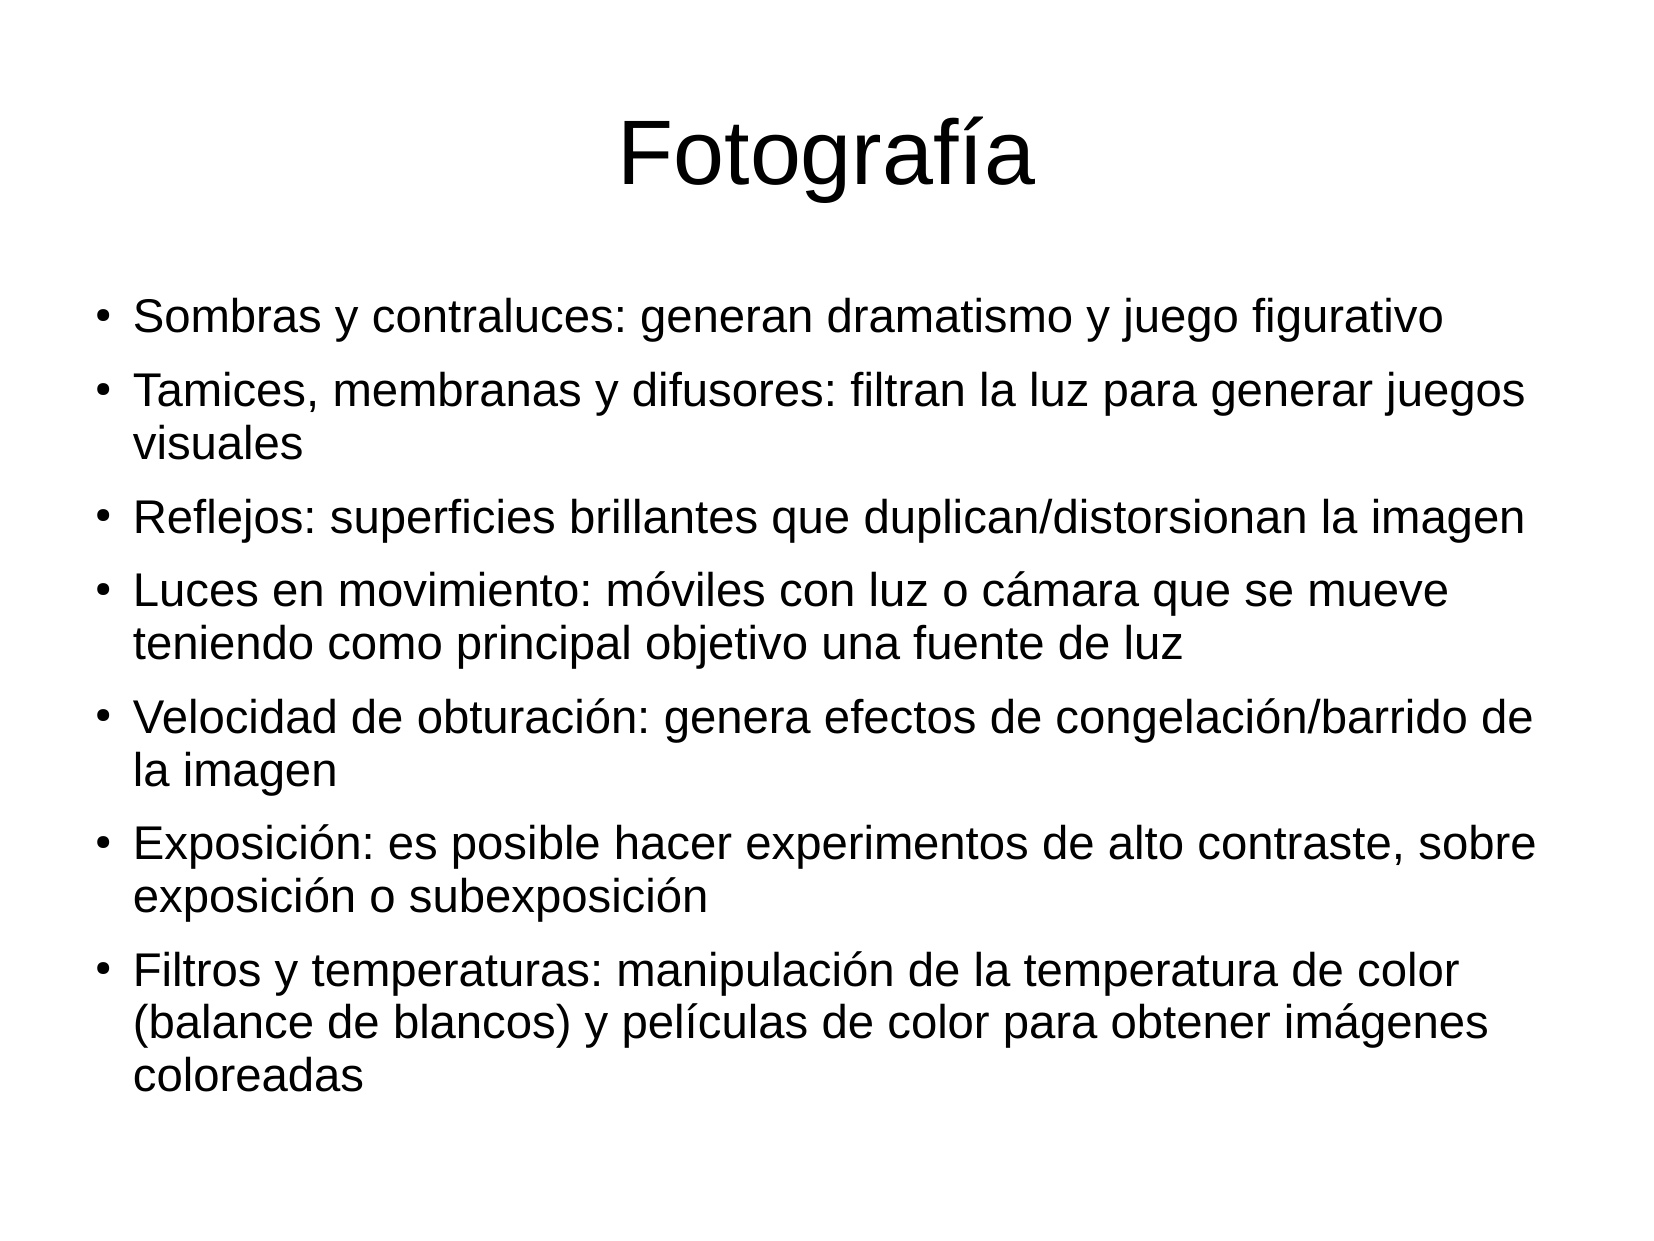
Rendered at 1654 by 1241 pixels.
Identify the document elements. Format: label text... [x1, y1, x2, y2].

list Sombras y contraluces: generan dramatismo y juego figurativo Tamices, membranas y difusores: filtran la luz para generar juegos visuales Reflejos: superficies brillantes que duplican/distorsionan la imagen Luces en movimiento: móviles con luz o cámara que se mueve teniendo como principal objetivo una fuente de luz Velocidad de obturación: genera efectos de congelación/barrido de la imagen Exposición: es posible hacer experimentos de alto contraste, sobre exposición o subexposición Filtros y temperaturas: manipulación de la temperatura de color (balance de blancos) y películas de color para obtener imágenes coloreadas [82, 290, 1538, 1158]
title Fotografía [82, 49, 1571, 257]
